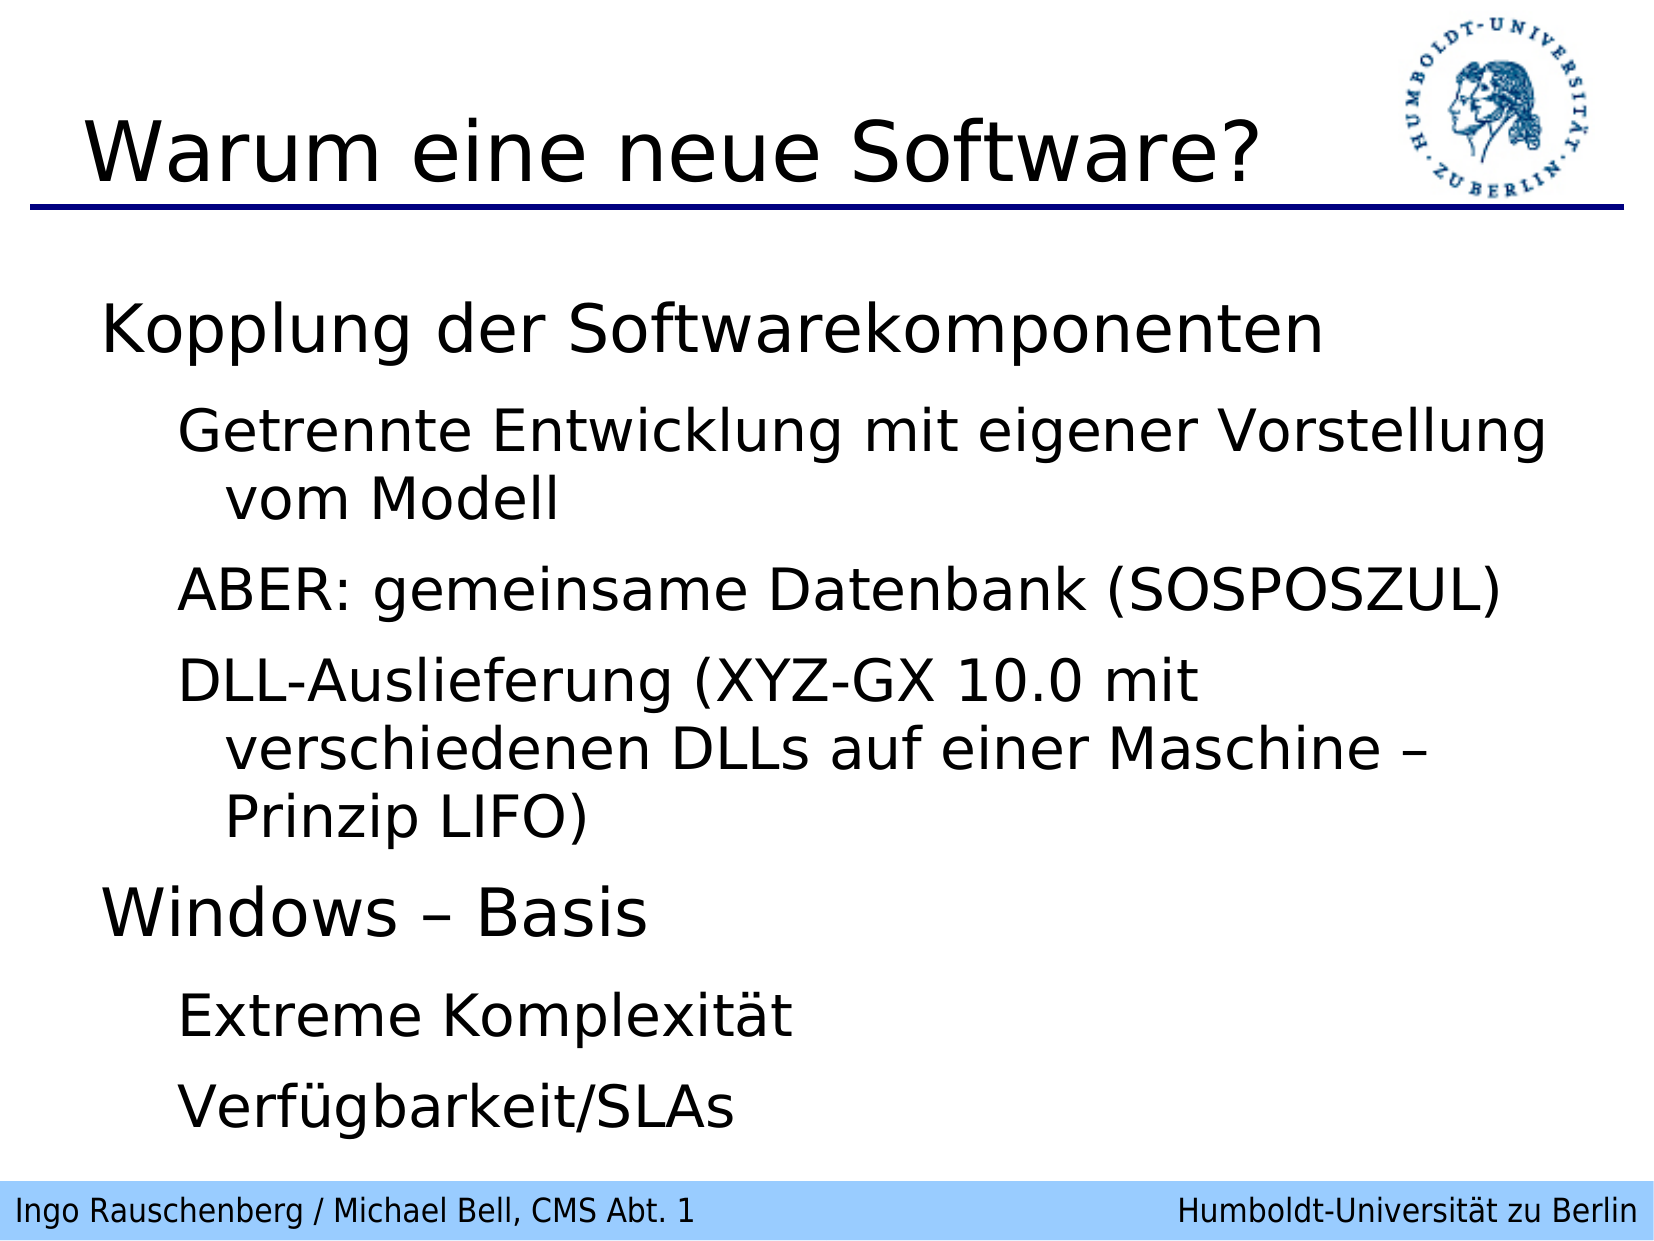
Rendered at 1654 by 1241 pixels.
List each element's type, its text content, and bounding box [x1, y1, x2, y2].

text_box Humboldt-Universität zu Berlin [826, 1181, 1654, 1241]
list Kopplung der Softwarekomponenten Getrennte Entwicklung mit eigener Vorstellung vom Modell ABER: gemeinsame Datenbank (SOSPOSZUL) DLL-Auslieferung (XYZ-GX 10.0 mit verschiedenen DLLs auf einer Maschine – Prinzip LIFO) Windows – Basis Extreme Komplexität Verfügbarkeit/SLAs [82, 290, 1571, 1142]
title Warum eine neue Software? [82, 56, 1571, 250]
picture [1398, 10, 1595, 204]
text_box Ingo Rauschenberg / Michael Bell, CMS Abt. 1 [0, 1181, 826, 1241]
